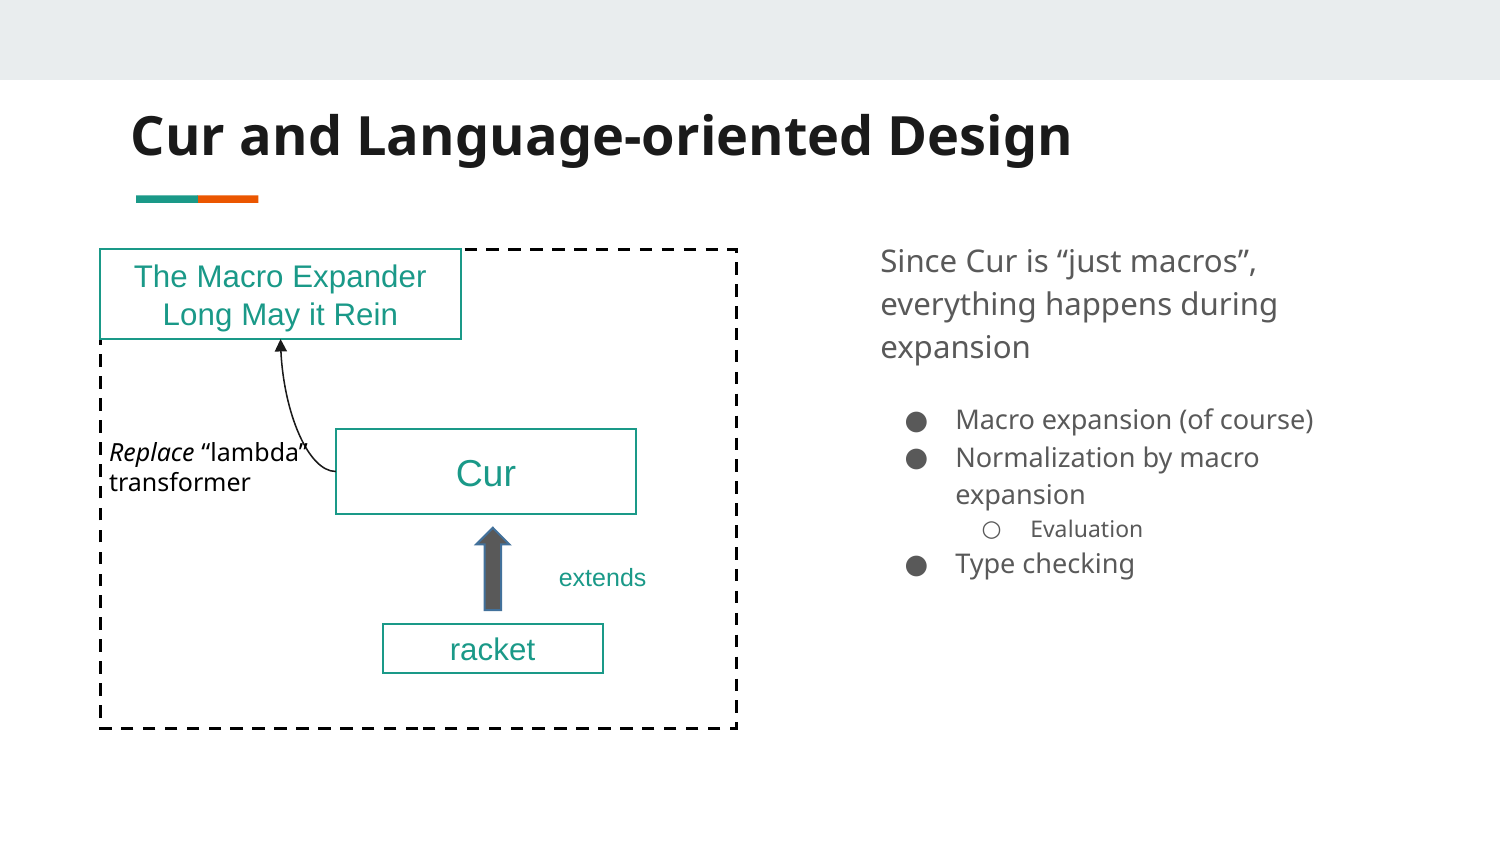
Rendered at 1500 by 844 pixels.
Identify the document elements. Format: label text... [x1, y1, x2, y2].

text_box [100, 339, 292, 421]
text_box [100, 249, 737, 729]
text_box The Macro Expander Long May it Rein [100, 249, 461, 339]
list Since Cur is “just macros”, everything happens during expansion Macro expansion (of course) Normalization by macro expansion Evaluation Type checking [865, 220, 1407, 723]
title Cur and Language-oriented Design [119, 93, 1381, 182]
text_box racket [382, 623, 603, 673]
text_box extends [547, 555, 671, 596]
text_box Replace “lambda” transformer [94, 421, 360, 512]
text_box Cur [335, 428, 637, 515]
